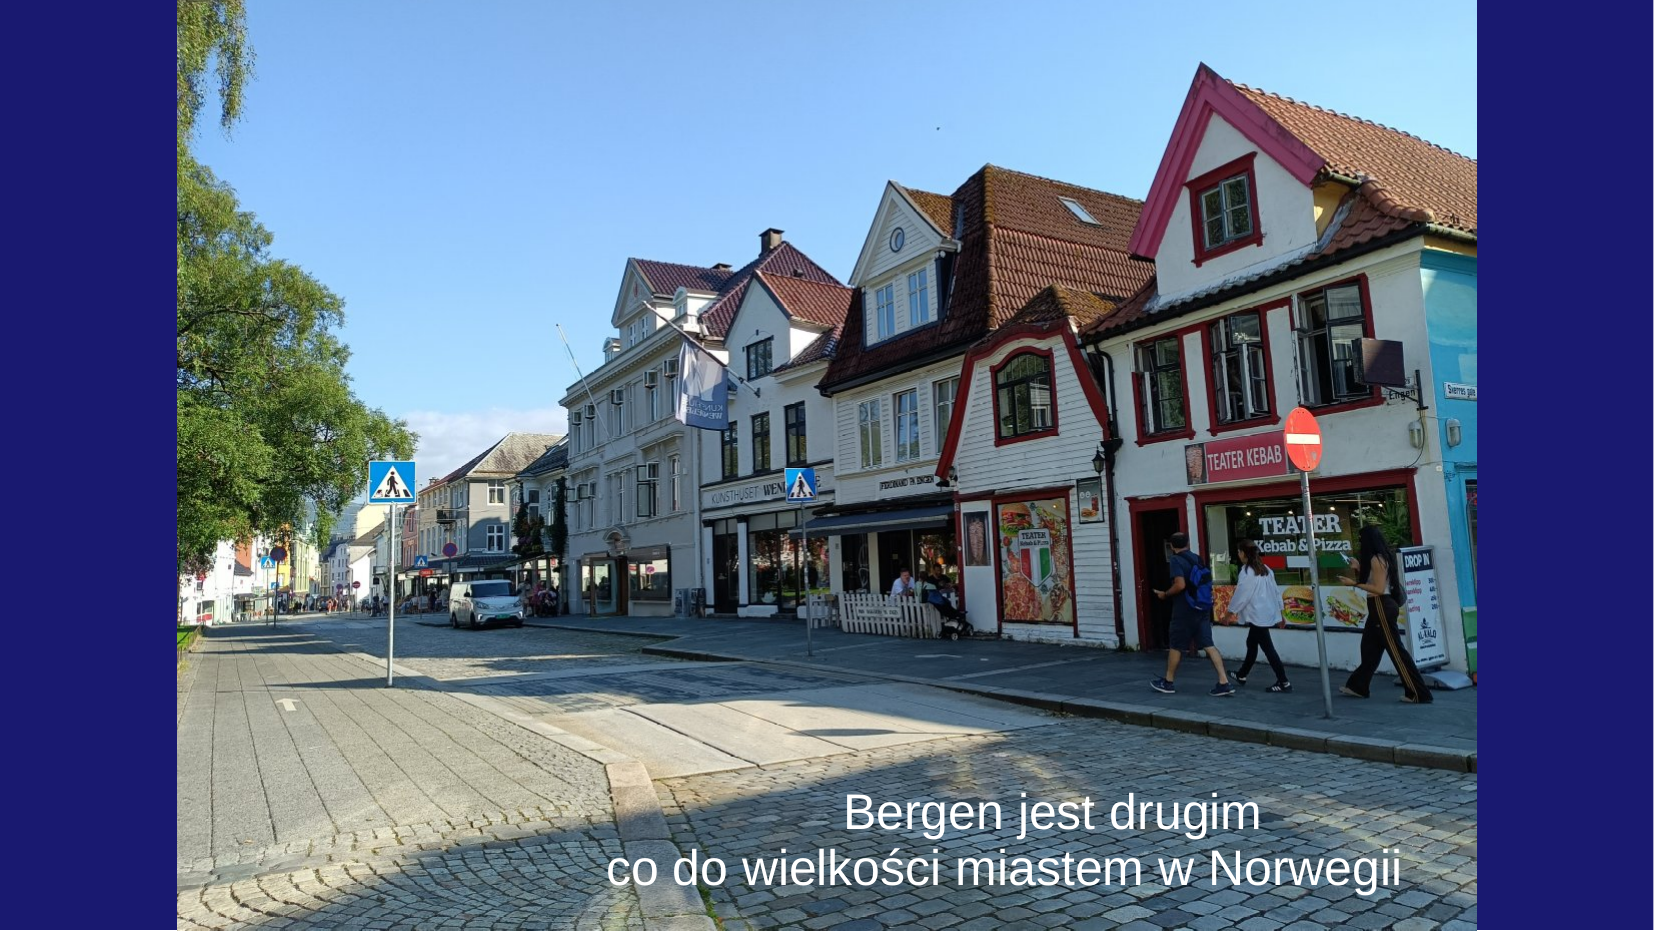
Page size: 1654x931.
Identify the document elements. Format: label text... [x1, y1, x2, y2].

picture [177, 0, 1477, 931]
text_box Bergen jest drugim co do wielkości miastem w Norwegii [590, 777, 1432, 904]
